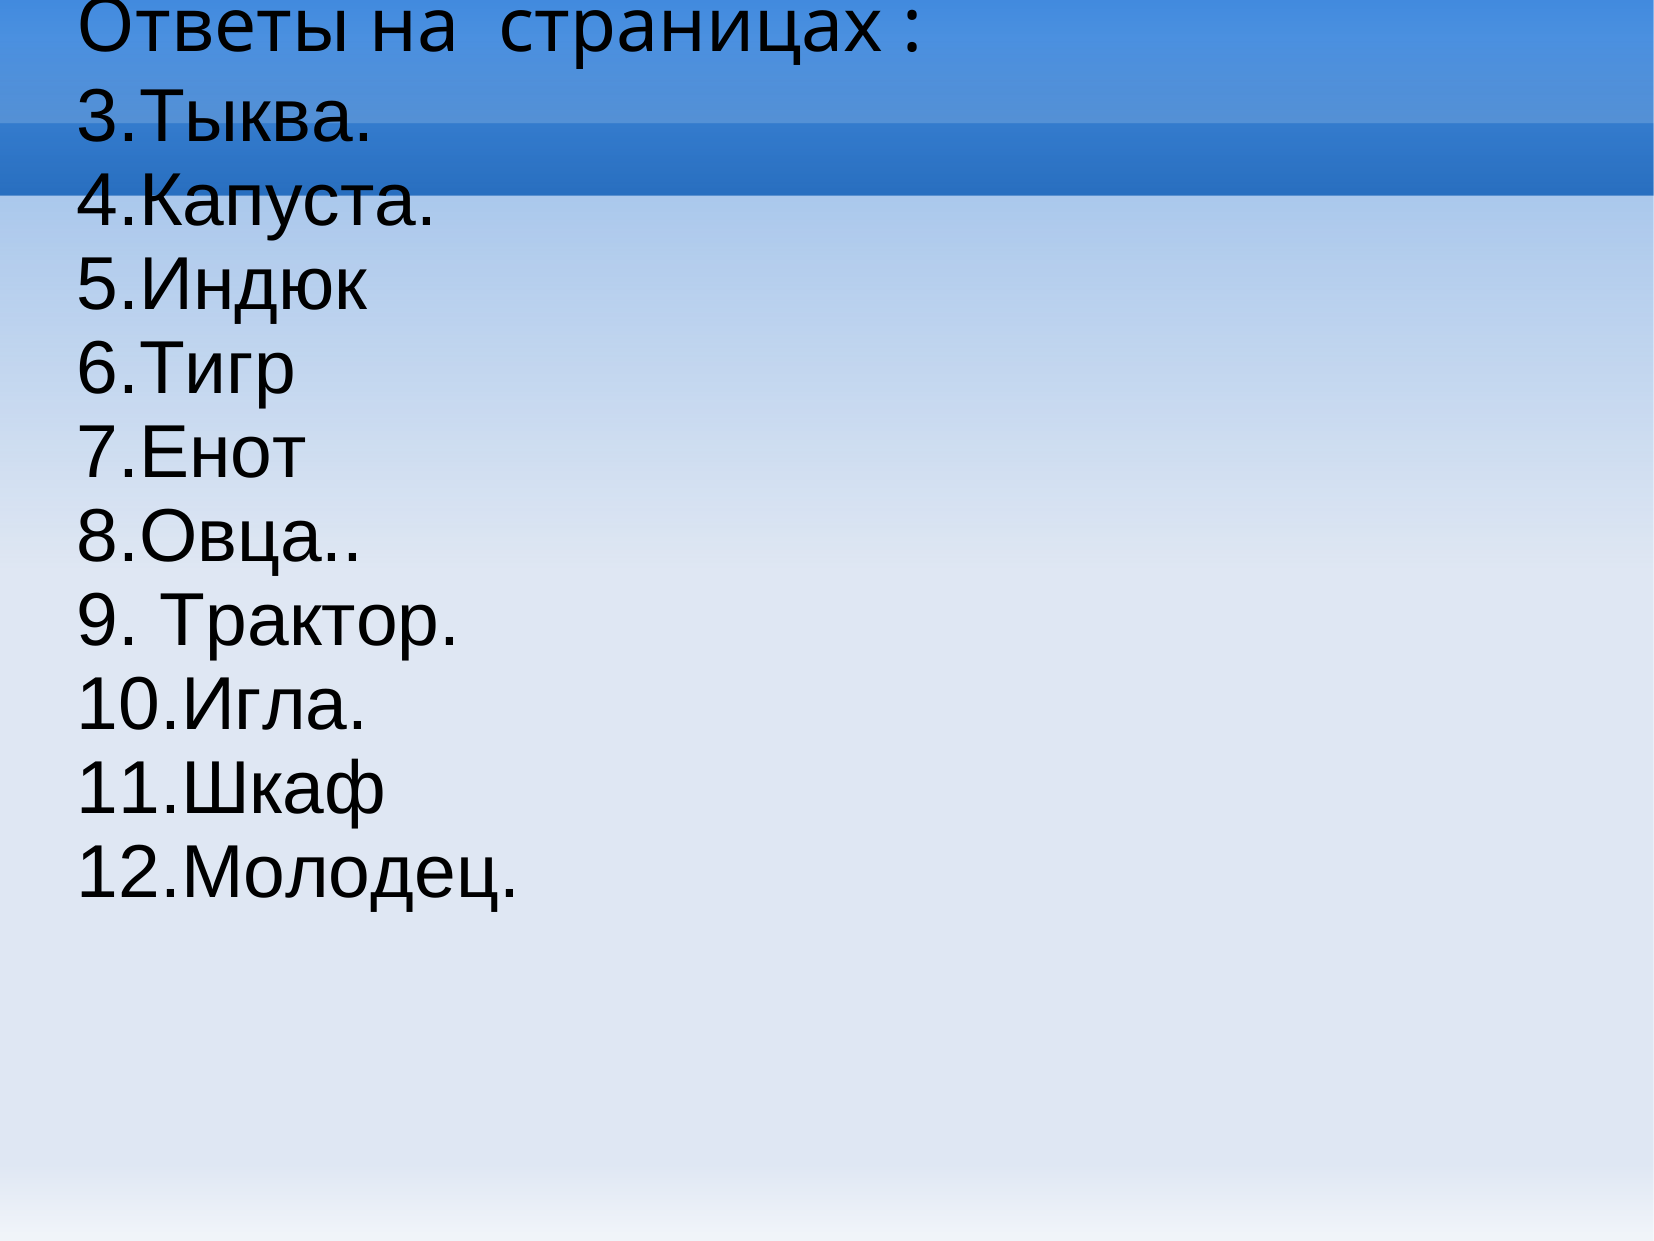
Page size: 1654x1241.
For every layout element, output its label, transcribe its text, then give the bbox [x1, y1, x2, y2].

subtitle Ответы на страницах : 3.Тыква. 4.Капуста. 5.Индюк 6.Тигр 7.Енот 8.Овца.. 9. Трактор. 10.Игла. 11.Шкаф 12.Молодец. [76, 0, 1565, 1109]
picture [0, 0, 1654, 1241]
